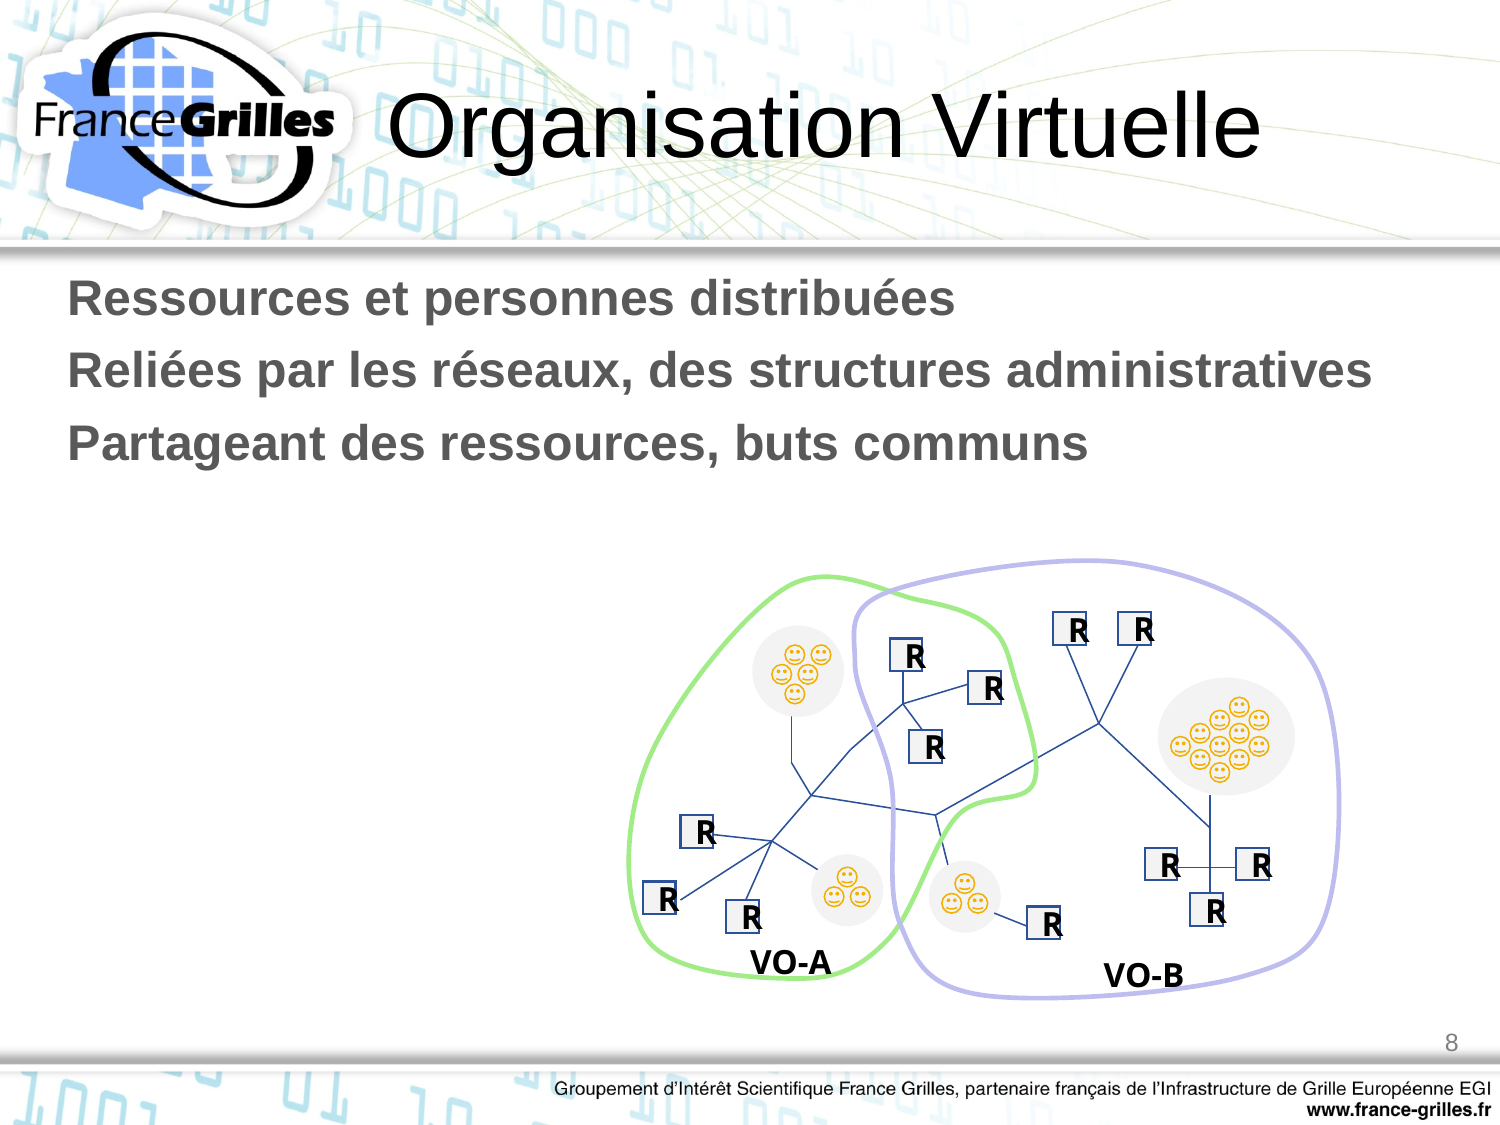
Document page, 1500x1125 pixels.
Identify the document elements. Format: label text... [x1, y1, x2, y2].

text_box R [912, 648, 918, 655]
text_box R [968, 671, 1001, 704]
text_box R [665, 891, 671, 898]
text_box R [1144, 847, 1178, 881]
list Ressources et personnes distribuées Reliées par les réseaux, des structures administratives Partageant des ressources, buts communs [53, 262, 1459, 1024]
text_box R [1049, 916, 1055, 923]
text_box R [931, 739, 937, 746]
text_box [1157, 677, 1296, 796]
text_box R [642, 881, 676, 914]
text_box R [889, 638, 923, 672]
text_box [752, 625, 845, 717]
text_box R [1026, 906, 1060, 940]
text_box R [1167, 857, 1173, 864]
text_box R [680, 815, 714, 848]
text_box R [990, 680, 996, 687]
title Organisation Virtuelle [372, 7, 1459, 244]
text_box [811, 854, 884, 927]
text_box R [1236, 847, 1269, 881]
text_box R [703, 824, 709, 831]
text_box VO-B [1088, 946, 1209, 1003]
text_box R [1141, 621, 1147, 628]
text_box R [1053, 612, 1086, 646]
text_box R [1190, 893, 1224, 927]
text_box [928, 860, 1001, 933]
text_box R [909, 729, 942, 763]
text_box R [1118, 612, 1152, 645]
text_box R [748, 909, 754, 916]
picture [0, 0, 1500, 1125]
text_box R [1075, 622, 1081, 629]
text_box R [726, 900, 759, 933]
text_box R [1258, 857, 1264, 864]
text_box R [1213, 903, 1219, 910]
text_box VO-A [735, 933, 859, 989]
